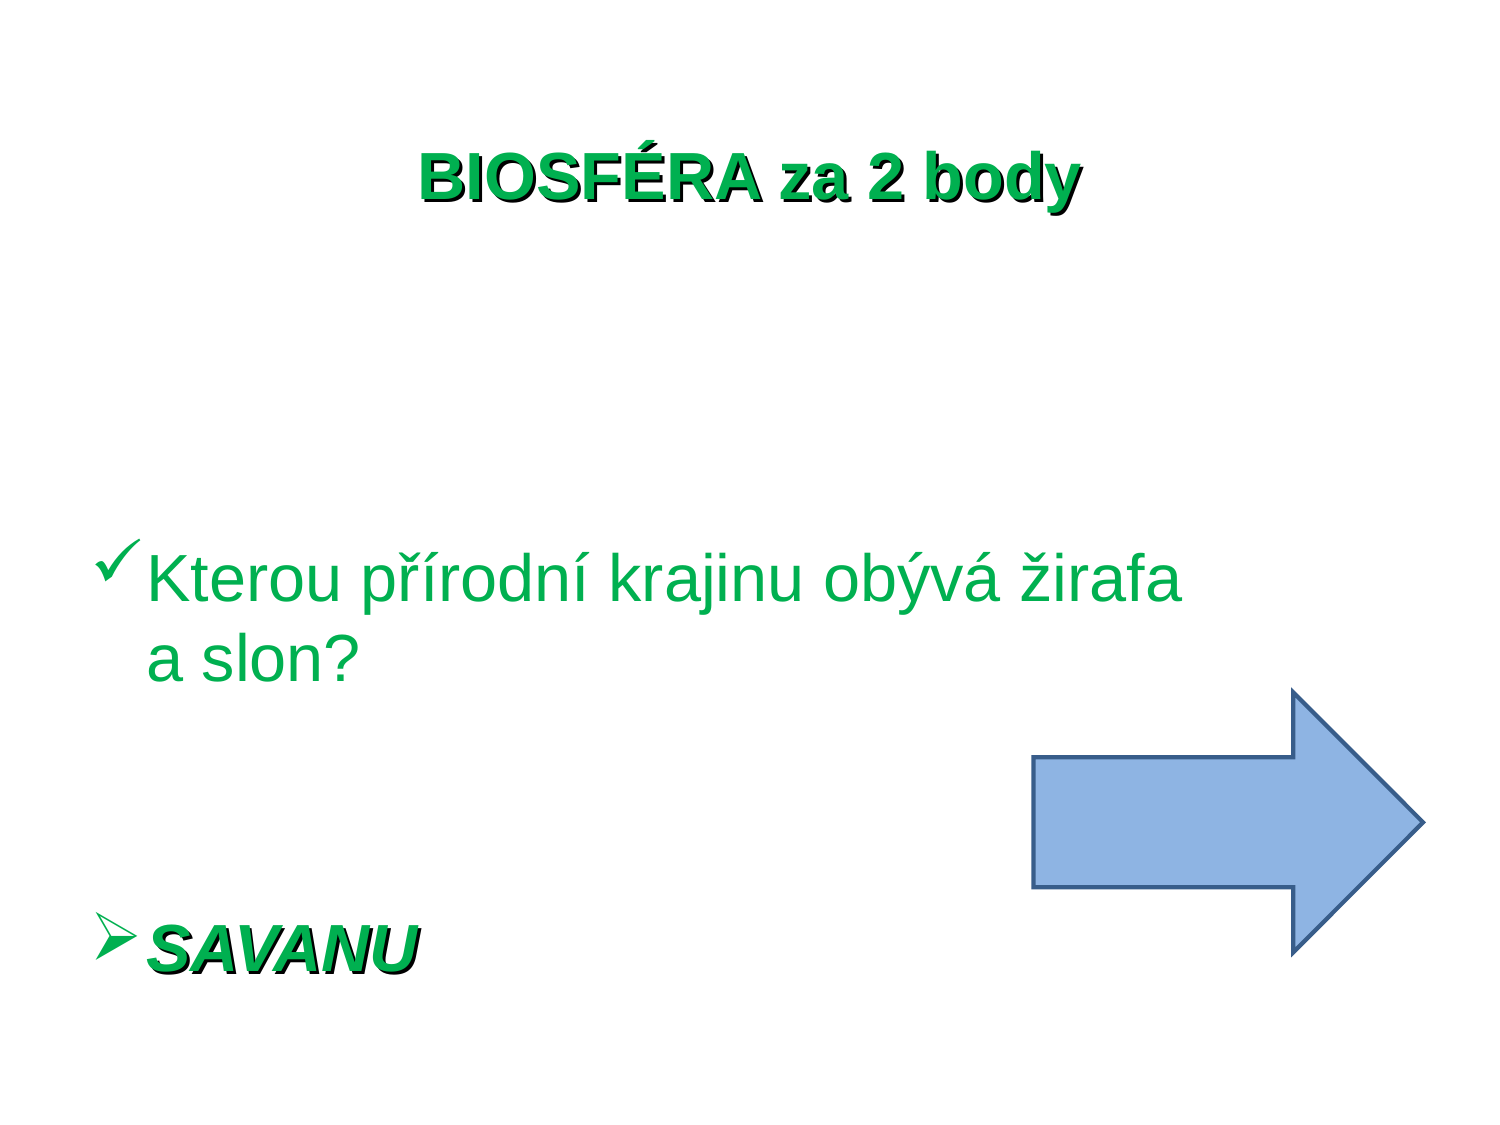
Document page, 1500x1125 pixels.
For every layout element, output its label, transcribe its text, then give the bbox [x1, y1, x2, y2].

text_box [1033, 692, 1424, 953]
list Kterou přírodní krajinu obývá žirafa a slon? SAVANU [75, 527, 1426, 1079]
title BIOSFÉRA za 2 body [75, 113, 1426, 233]
